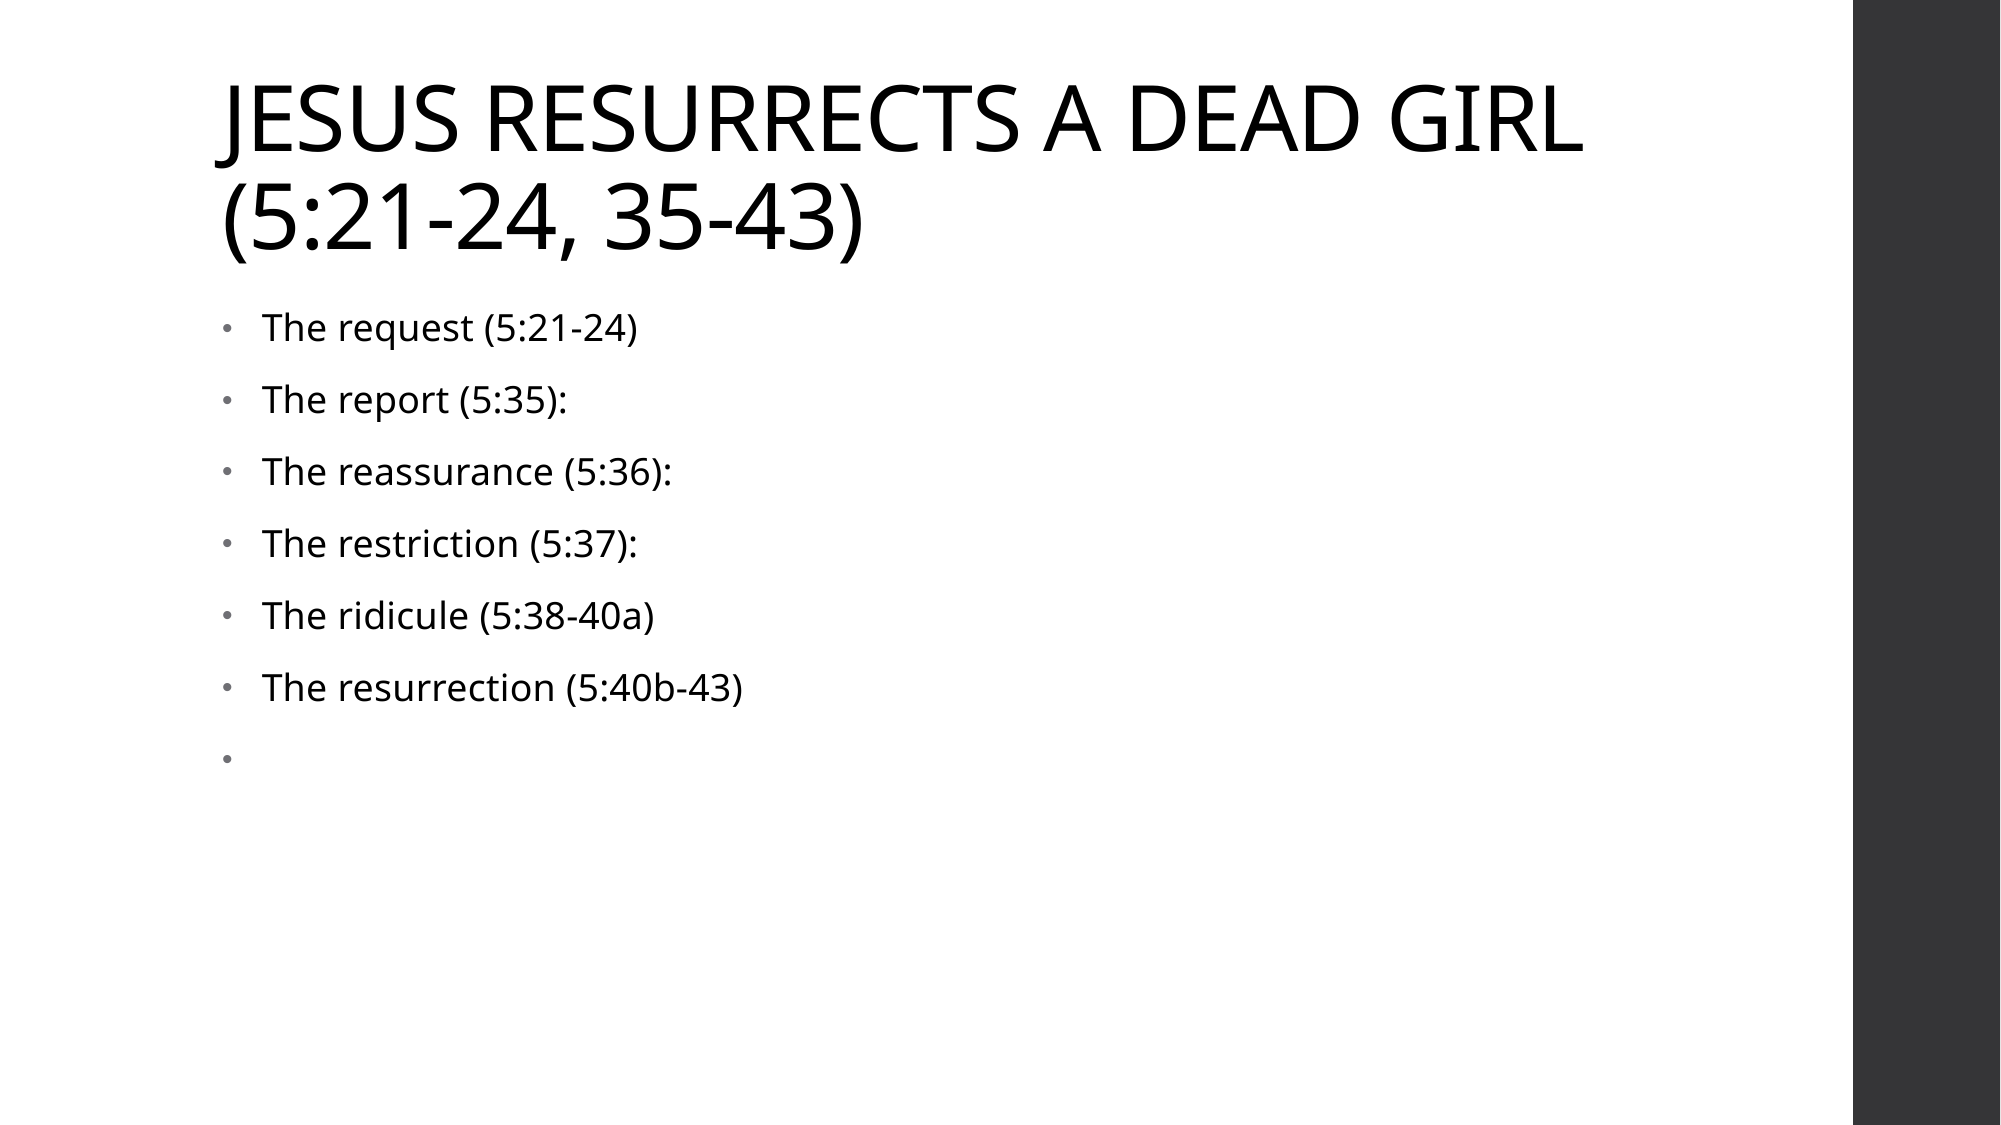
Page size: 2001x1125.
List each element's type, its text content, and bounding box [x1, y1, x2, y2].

list The request (5:21-24) The report (5:35): The reassurance (5:36): The restriction (5:37): The ridicule (5:38-40a) The resurrection (5:40b-43) [206, 299, 1617, 1014]
title JESUS RESURRECTS A DEAD GIRL (5:21-24, 35-43) [206, 60, 1797, 278]
